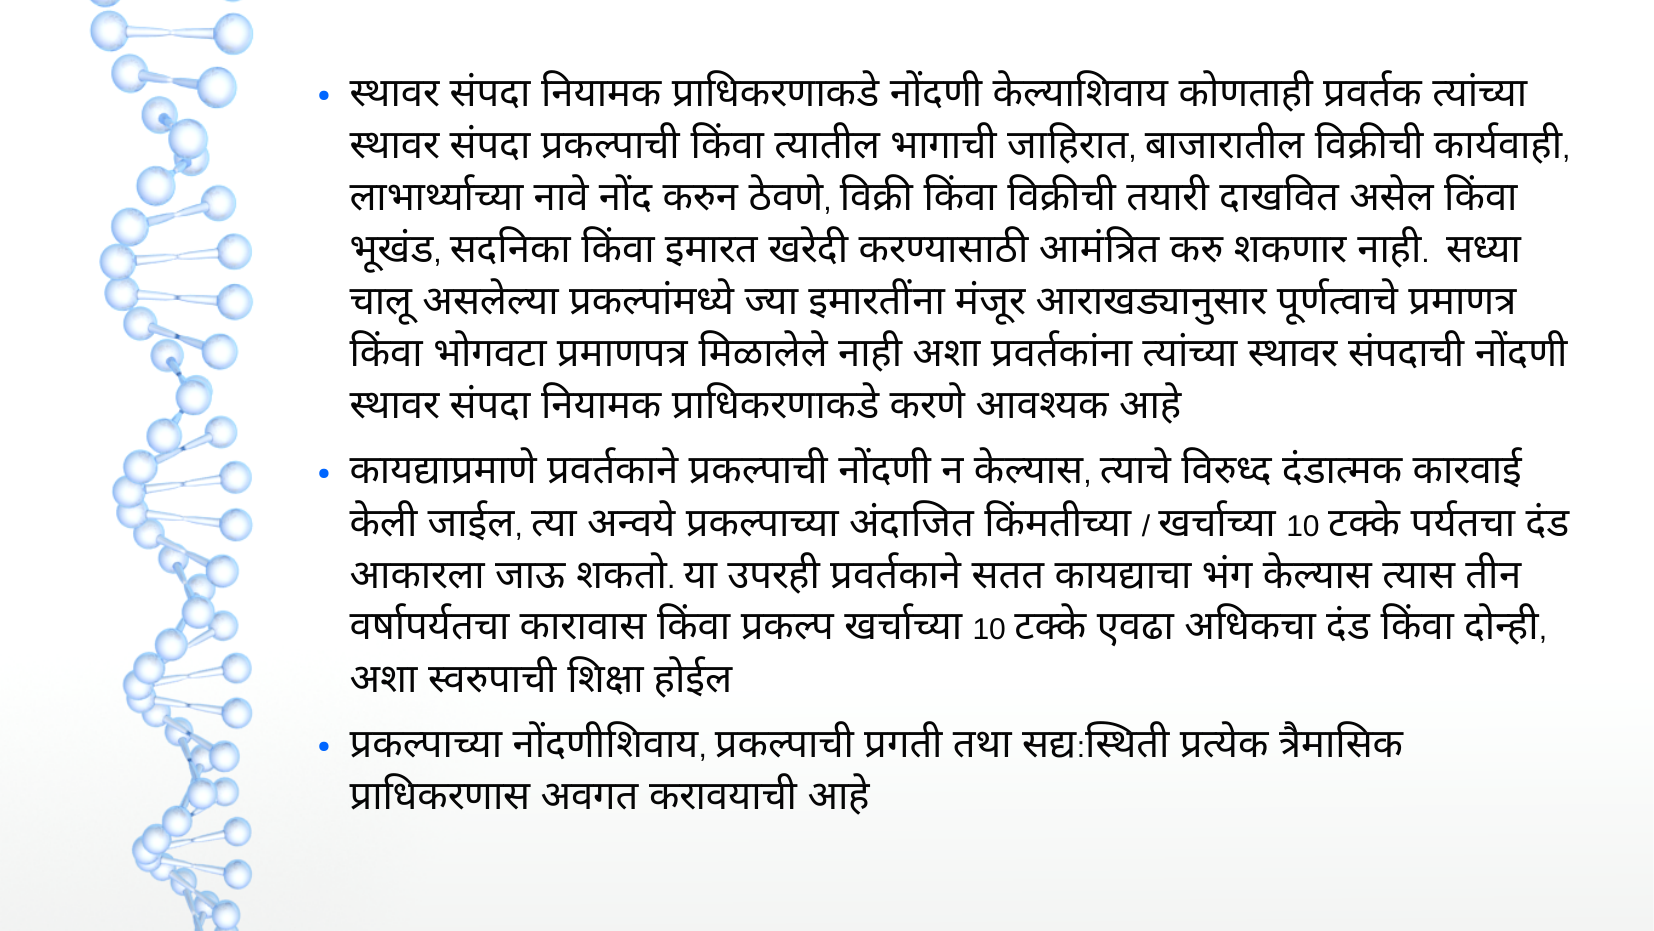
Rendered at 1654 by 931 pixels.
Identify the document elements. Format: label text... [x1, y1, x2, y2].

picture [0, 0, 1654, 931]
list स्थावर संपदा नियामक प्राधिकरणाकडे नोंदणी केल्याशिवाय कोणताही प्रवर्तक त्यांच्या स्थावर संपदा प्रकल्पाची किंवा त्यातील भागाची जाहिरात, बाजारातील विक्रीची कार्यवाही, लाभार्थ्याच्या नावे नोंद करुन ठेवणे, विक्री किंवा विक्रीची तयारी दाखवित असेल किंवा भूखंड, सदनिका किंवा इमारत खरेदी करण्यासाठी आमंत्रित करु शकणार नाही. सध्या चालू असलेल्या प्रकल्पांमध्ये ज्या इमारतींना मंजूर आराखड्यानुसार पूर्णत्वाचे प्रमाणत्र किंवा भोगवटा प्रमाणपत्र मिळालेले नाही अशा प्रवर्तकांना त्यांच्या स्थावर संपदाची नोंदणी स्थावर संपदा नियामक प्राधिकरणाकडे करणे आवश्यक आहे कायद्याप्रमाणे प्रवर्तकाने प्रकल्पाची नोंदणी न केल्यास, त्याचे विरुध्द दंडात्मक कारवाई केली जाईल, त्या अन्वये प्रकल्पाच्या अंदाजित किंमतीच्या / खर्चाच्या 10 टक्के पर्यतचा दंड आकारला जाऊ शकतो. या उपरही प्रवर्तकाने सतत कायद्याचा भंग केल्यास त्यास तीन वर्षापर्यतचा कारावास किंवा प्रकल्प खर्चाच्या 10 टक्के एवढा अधिकचा दंड किंवा दोन्ही, अशा स्वरुपाची शिक्षा होईल प्रकल्पाच्या नोंदणीशिवाय, प्रकल्पाची प्रगती तथा सद्य:स्थिती प्रत्येक त्रैमासिक प्राधिकरणास अवगत करावयाची आहे [307, 70, 1571, 848]
